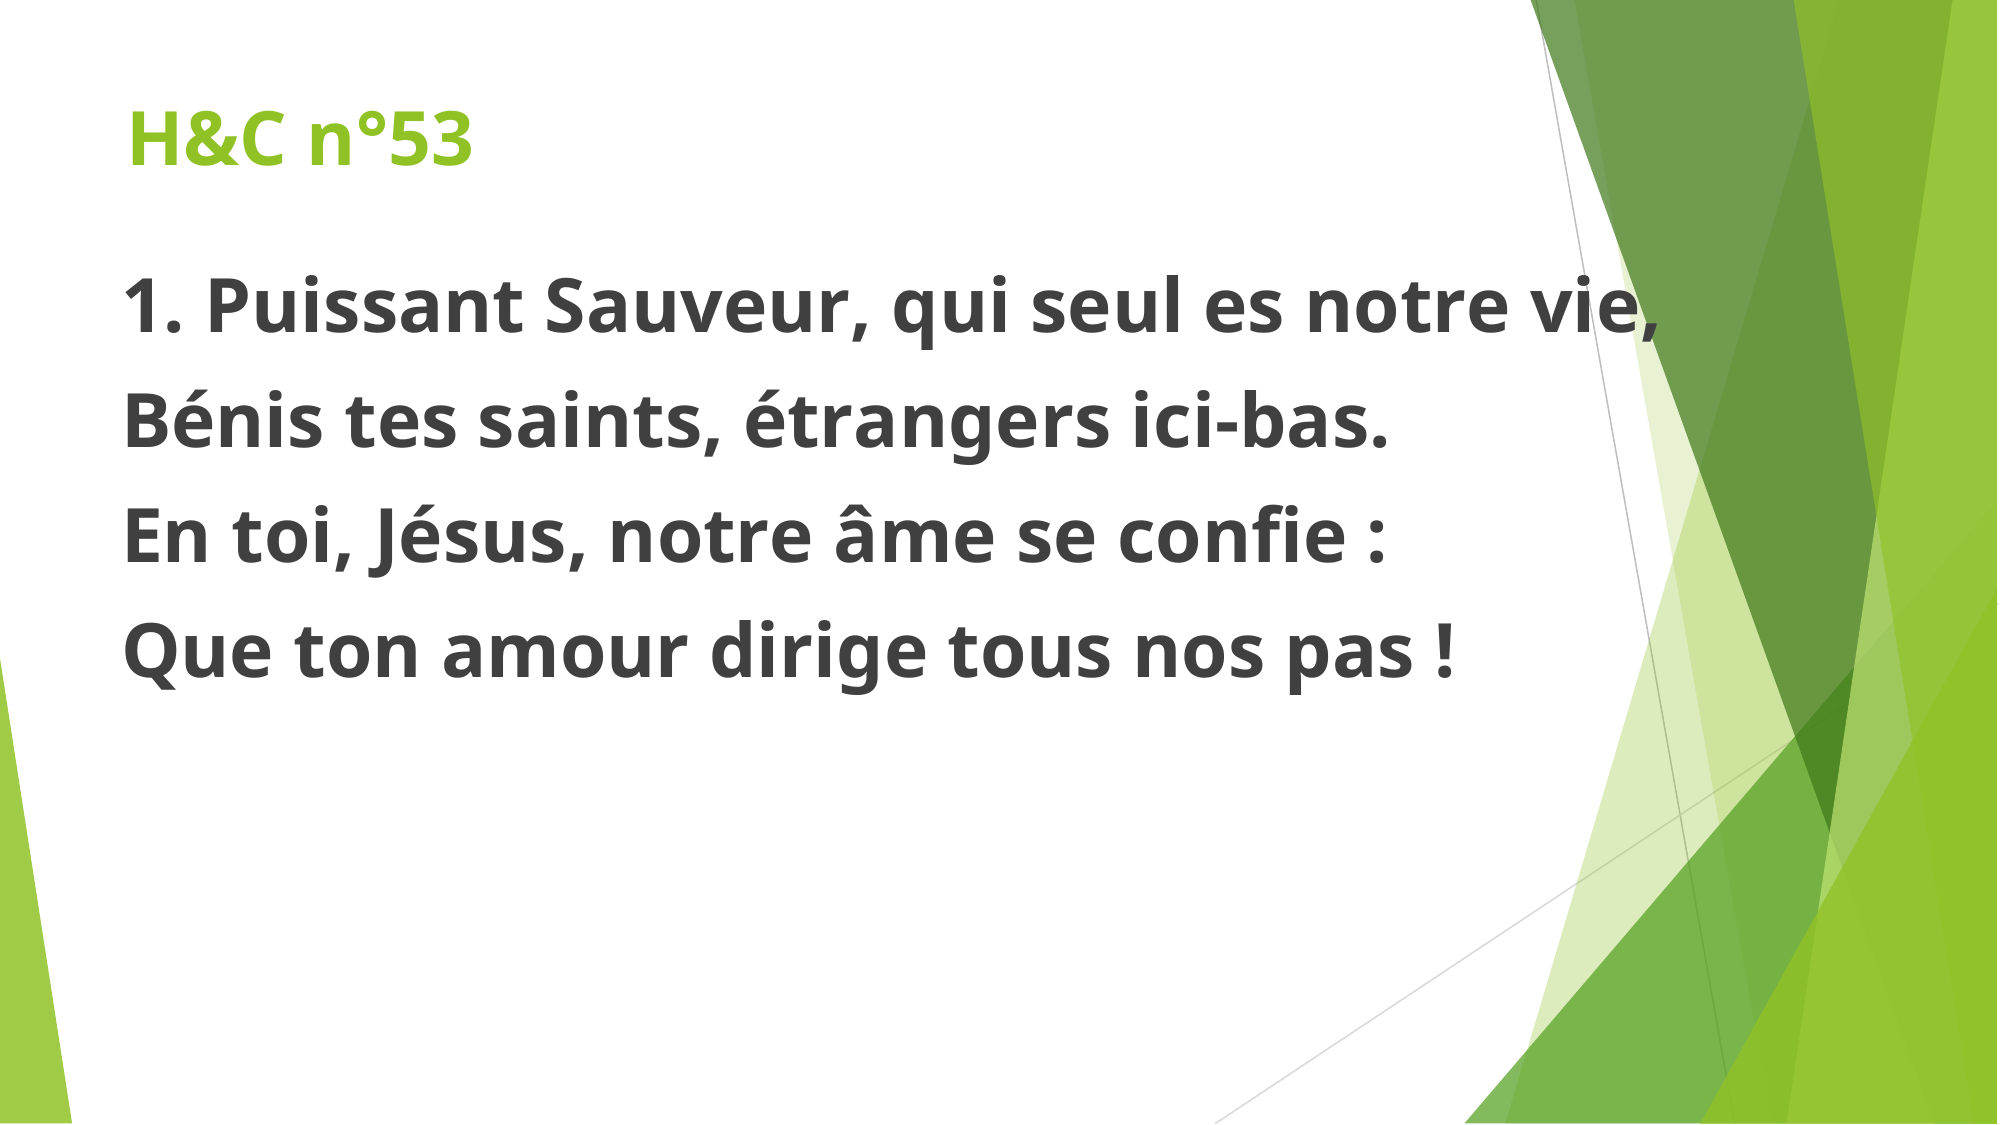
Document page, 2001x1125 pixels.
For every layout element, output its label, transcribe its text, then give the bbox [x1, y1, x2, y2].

text_box H&C n°53 [111, 82, 1522, 201]
text_box 1. Puissant Sauveur, qui seul es notre vie, Bénis tes saints, étrangers ici-bas. En toi, Jésus, notre âme se confie : Que ton amour dirige tous nos pas ! [106, 236, 1973, 1037]
